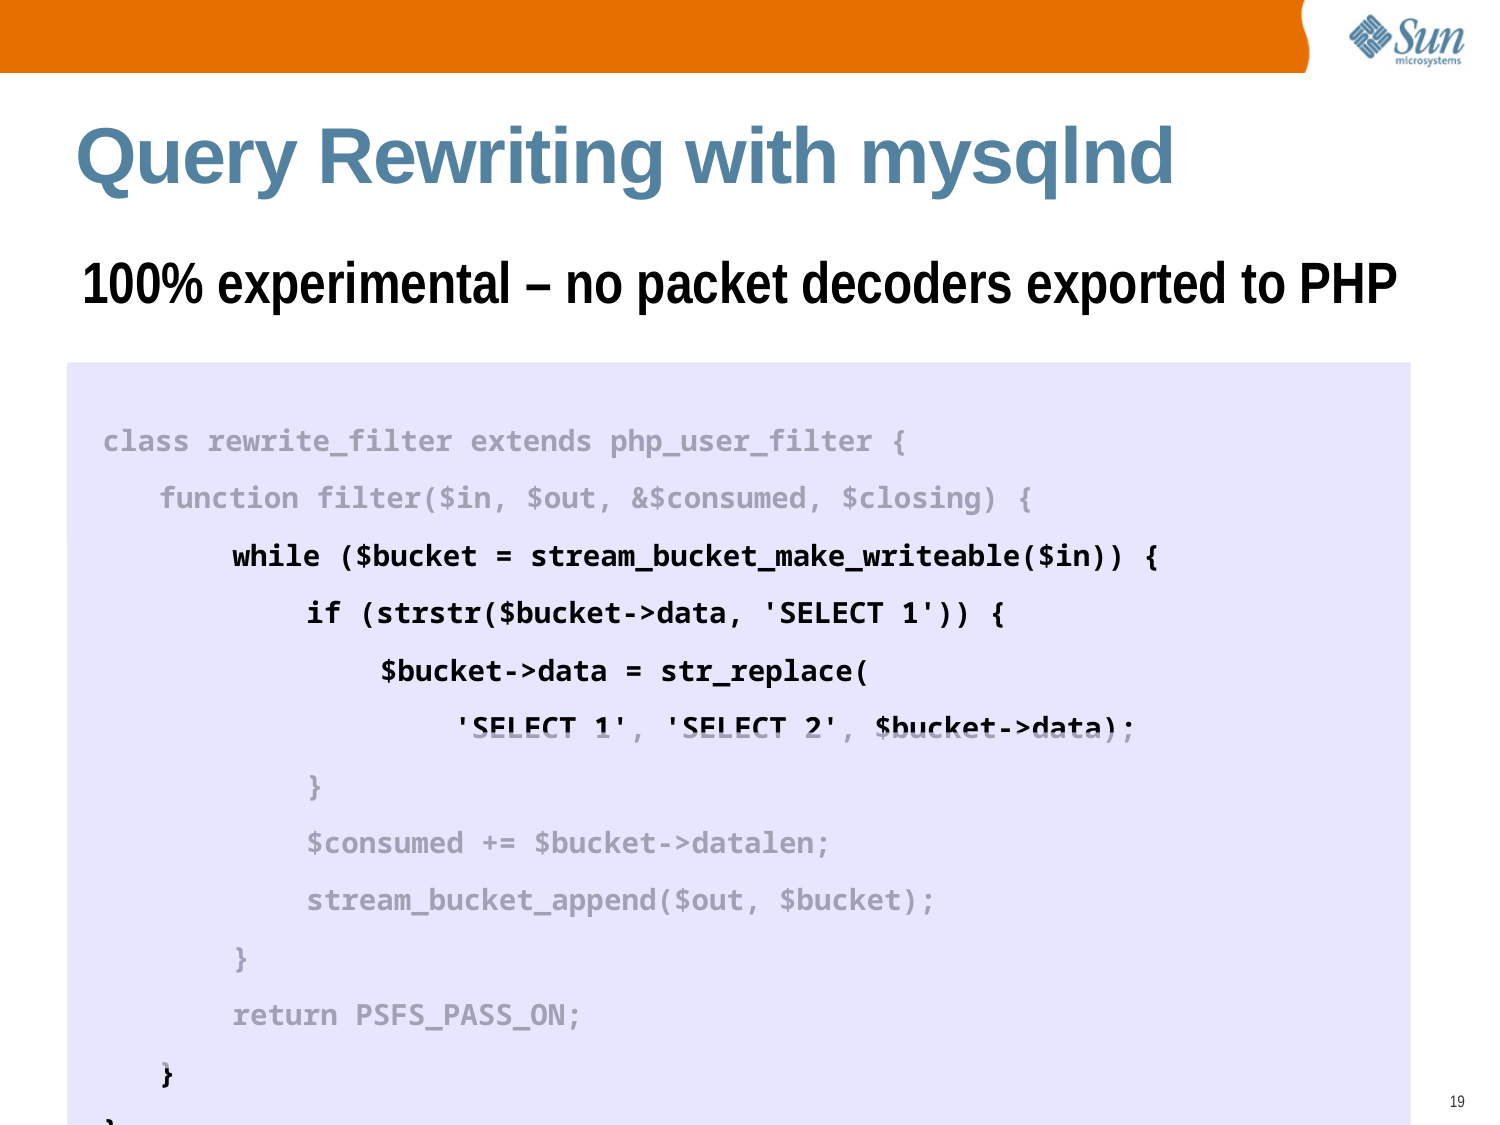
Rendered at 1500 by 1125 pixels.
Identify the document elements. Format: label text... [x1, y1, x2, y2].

text_box [69, 732, 1410, 1069]
text_box class rewrite_filter extends php_user_filter { function filter($in, $out, &$consumed, $closing) { while ($bucket = stream_bucket_make_writeable($in)) { if (strstr($bucket->data, 'SELECT 1')) { $bucket->data = str_replace( 'SELECT 1', 'SELECT 2', $bucket->data); } $consumed += $bucket->datalen; stream_bucket_append($out, $bucket); } return PSFS_PASS_ON; } } [67, 362, 1411, 1071]
text_box [66, 366, 1407, 543]
title Query Rewriting with mysqlnd [75, 119, 1437, 224]
picture [0, 0, 1500, 73]
list 100% experimental – no packet decoders exported to PHP [62, 258, 1400, 349]
